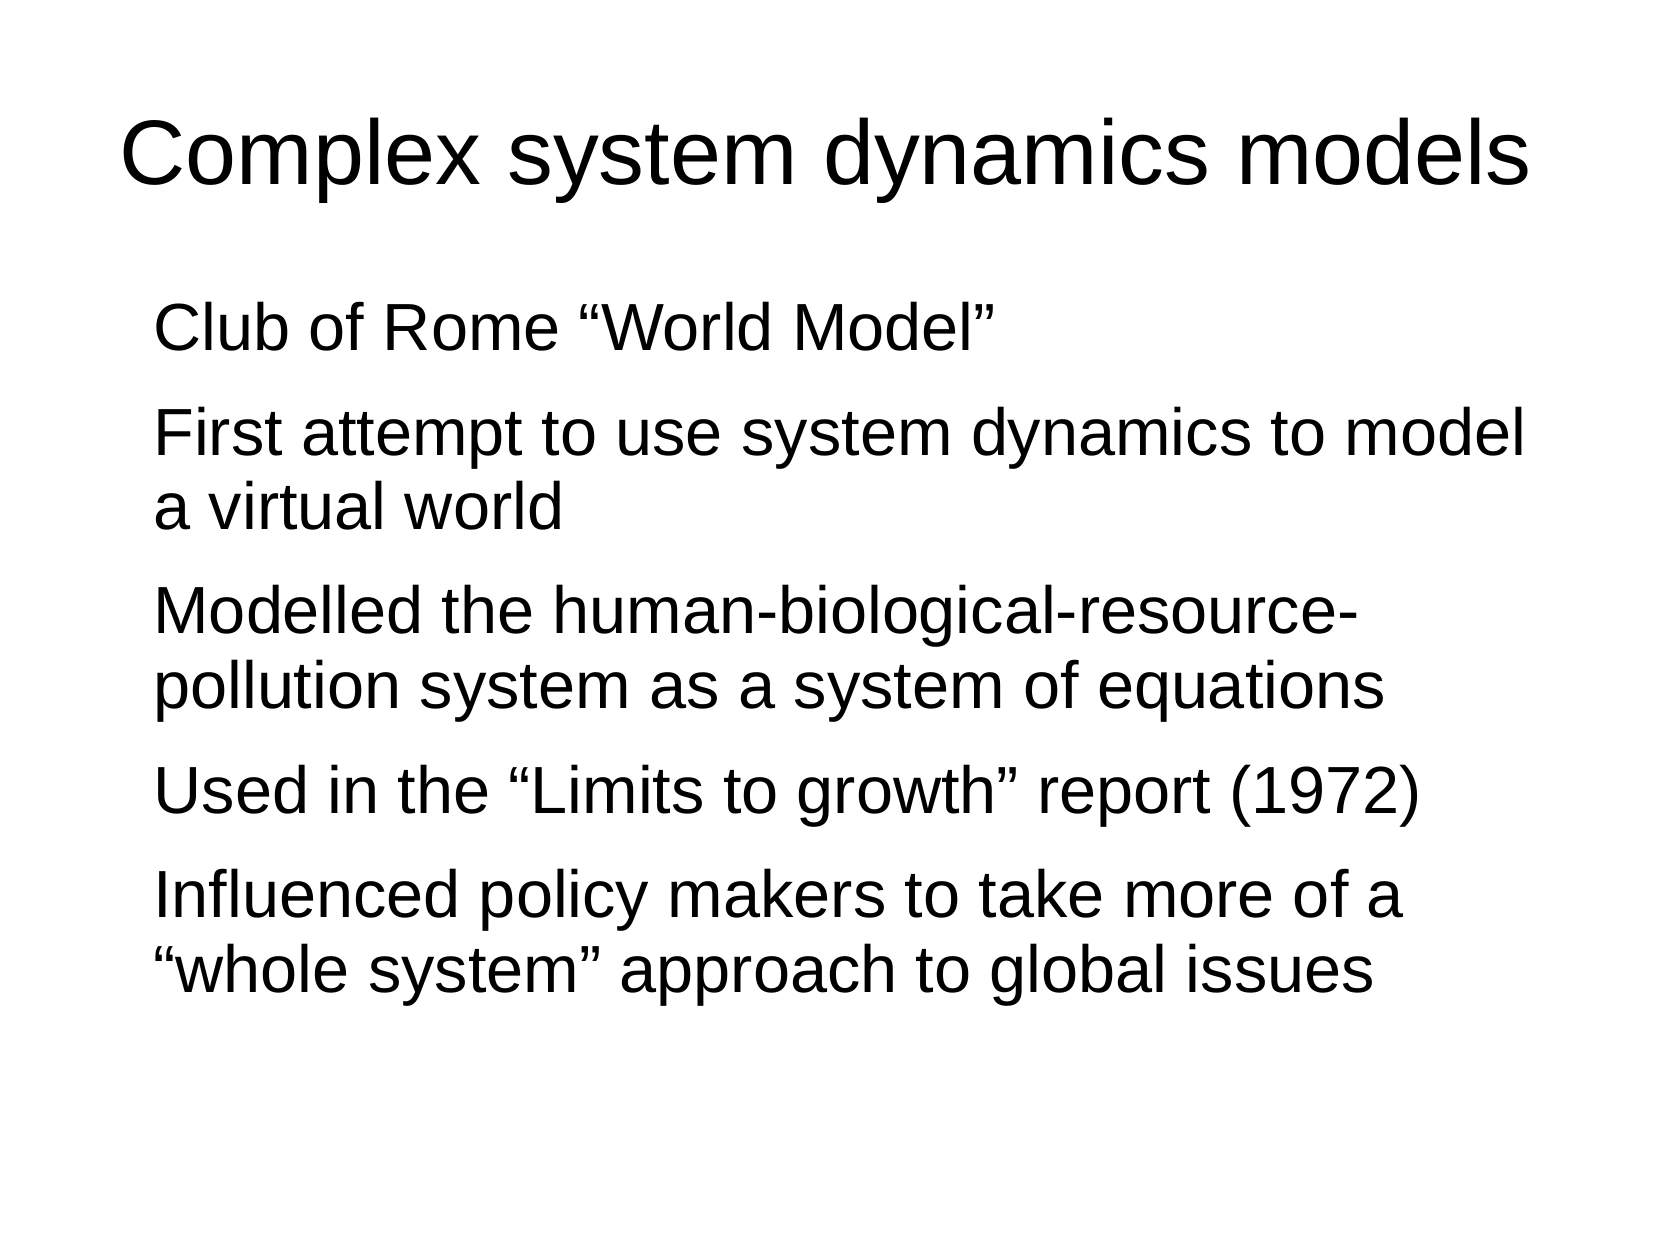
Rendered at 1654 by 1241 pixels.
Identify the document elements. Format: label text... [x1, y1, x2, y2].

title Complex system dynamics models [82, 49, 1571, 257]
list Club of Rome “World Model” First attempt to use system dynamics to model a virtual world Modelled the human-biological-resource-pollution system as a system of equations Used in the “Limits to growth” report (1972) Influenced policy makers to take more of a “whole system” approach to global issues [82, 290, 1538, 1010]
